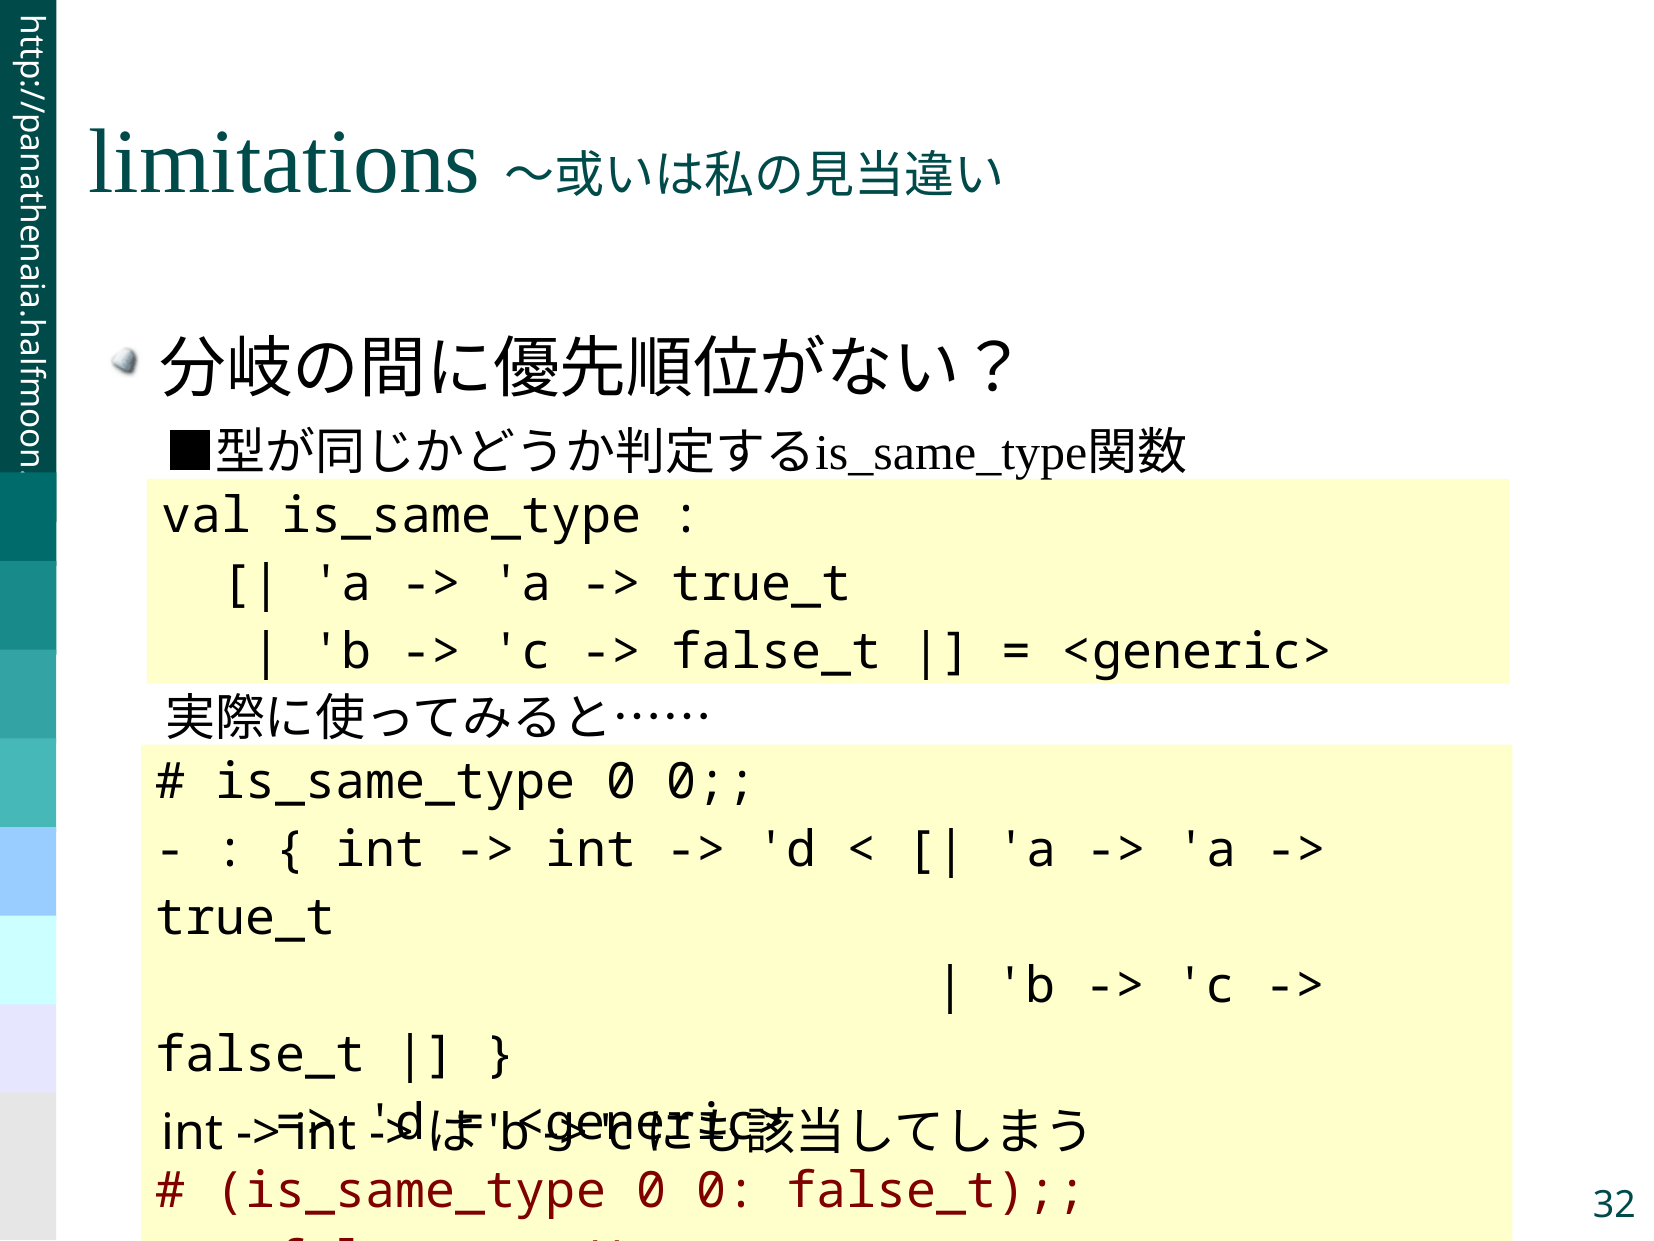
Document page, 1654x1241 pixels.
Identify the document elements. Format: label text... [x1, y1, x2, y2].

text_box val is_same_type : [| 'a -> 'a -> true_t | 'b -> 'c -> false_t |] = <generic> [146, 478, 1510, 641]
text_box int -> int -> は 'b -> 'c にも該当してしまう [147, 1092, 1196, 1143]
title limitations 〜或いは私の見当違い [88, 57, 1577, 265]
text_box # is_same_type 0 0;; - : { int -> int -> 'd < [| 'a -> 'a -> true_t | 'b -> 'c -> false_t |] } => 'd = <generic> # (is_same_type 0 0: false_t);; - : false_t = () [141, 744, 1513, 1048]
text_box ■型が同じかどうか判定するis_same_type関数 [150, 411, 1412, 469]
list 分岐の間に優先順位がない？ [88, 313, 1577, 1133]
text_box 実際に使ってみると…… [150, 677, 1078, 728]
